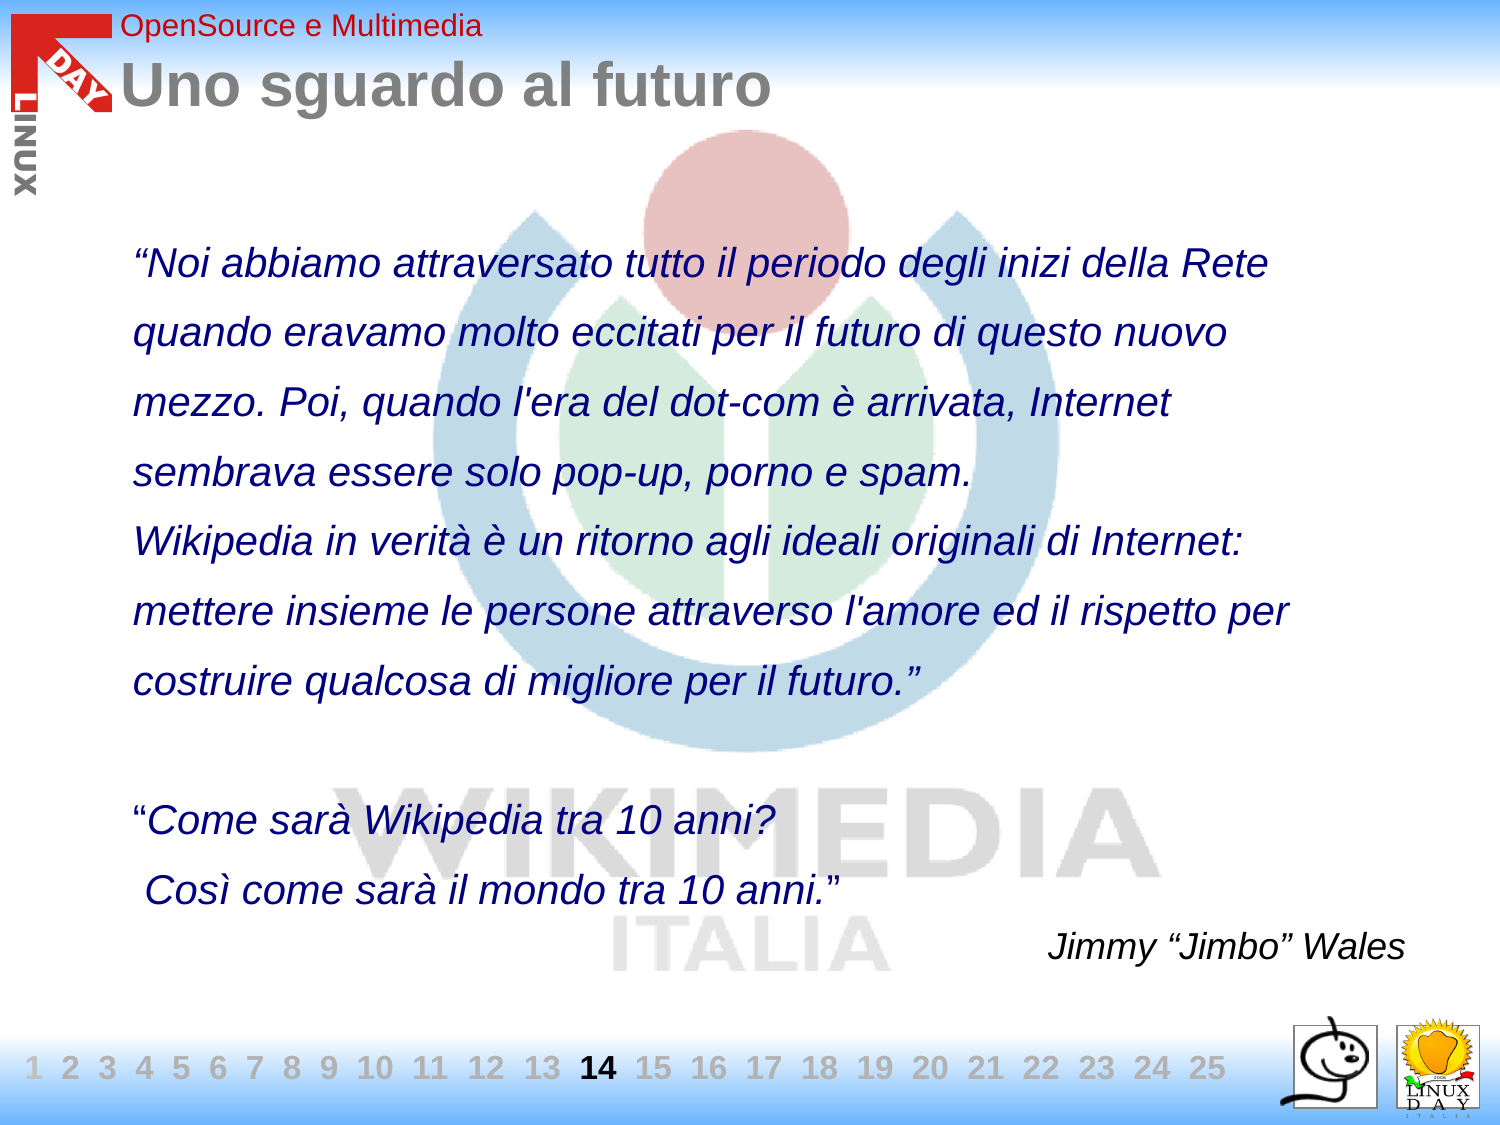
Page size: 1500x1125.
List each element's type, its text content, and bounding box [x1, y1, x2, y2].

picture [11, 14, 1475, 1118]
text_box Uno sguardo al futuro [120, 50, 1479, 120]
text_box Jimmy “Jimbo” Wales [1033, 917, 1447, 975]
text_box [0, 0, 1500, 91]
text_box OpenSource e Multimedia [120, 7, 1479, 43]
text_box “Noi abbiamo attraversato tutto il periodo degli inizi della Rete quando eravamo molto eccitati per il futuro di questo nuovo mezzo. Poi, quando l'era del dot-com è arrivata, Internet sembrava essere solo pop-up, porno e spam. Wikipedia in verità è un ritorno agli ideali originali di Internet: mettere insieme le persone attraverso l'amore ed il rispetto per costruire qualcosa di migliore per il futuro.” “Come sarà Wikipedia tra 10 anni? Così come sarà il mondo tra 10 anni.” [118, 208, 1359, 941]
text_box 1 2 3 4 5 6 7 8 9 10 11 12 13 14 15 16 17 18 19 20 21 22 23 24 25 [24, 1049, 1267, 1087]
text_box [0, 1025, 1500, 1125]
